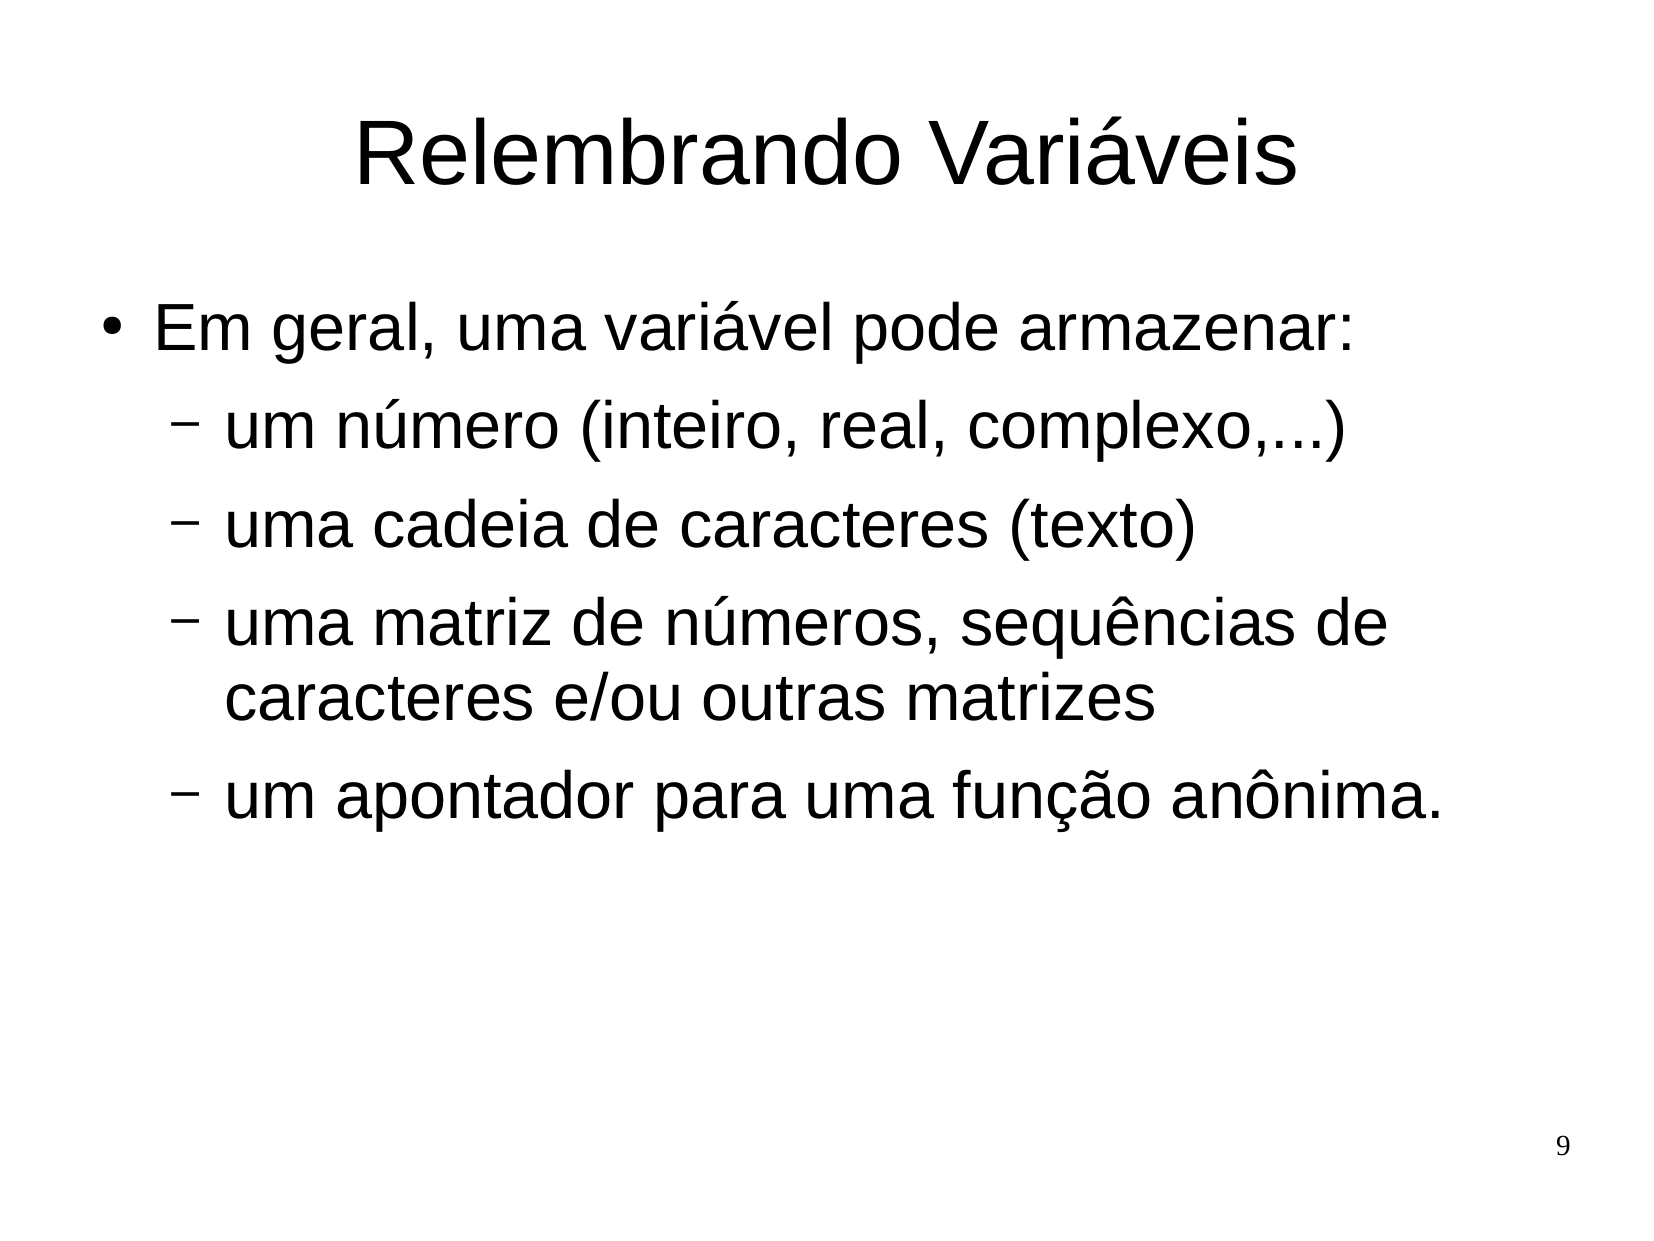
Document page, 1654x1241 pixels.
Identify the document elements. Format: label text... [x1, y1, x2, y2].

title Relembrando Variáveis [82, 49, 1571, 257]
list Em geral, uma variável pode armazenar: um número (inteiro, real, complexo,...) uma cadeia de caracteres (texto) uma matriz de números, sequências de caracteres e/ou outras matrizes um apontador para uma função anônima. [82, 290, 1571, 1010]
